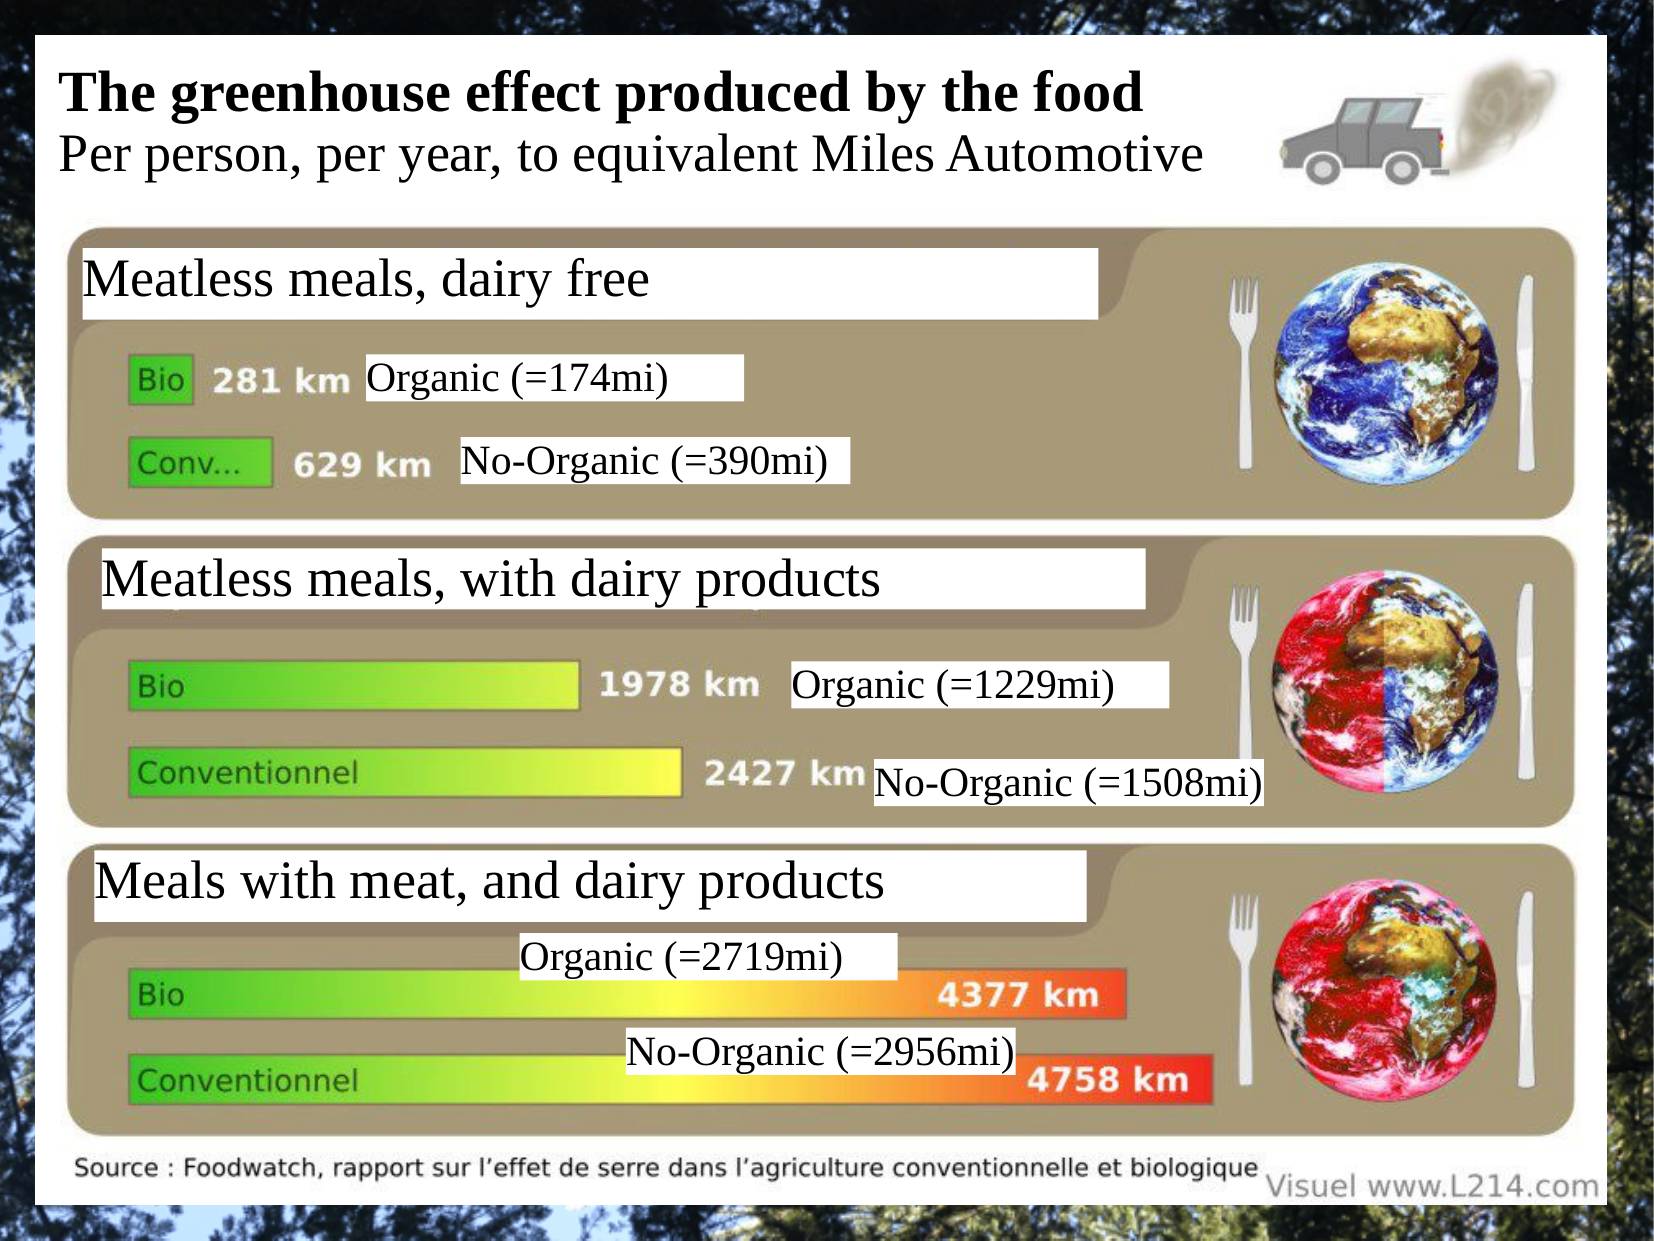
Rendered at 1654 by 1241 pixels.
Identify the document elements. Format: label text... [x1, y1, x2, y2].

list Organic (=174mi) [366, 354, 745, 402]
list Meatless meals, dairy free [82, 248, 1099, 320]
list Meals with meat, and dairy products [94, 850, 1087, 922]
list No-Organic (=1508mi) [874, 759, 1264, 807]
list Organic (=1229mi) [791, 661, 1170, 709]
picture [0, 0, 1654, 1241]
list Meatless meals, with dairy products [101, 548, 1146, 610]
list The greenhouse effect produced by the food Per person, per year, to equivalent Miles Automotive [59, 59, 1229, 201]
list No-Organic (=2956mi) [625, 1027, 1016, 1075]
list Organic (=2719mi) [519, 933, 898, 981]
list No-Organic (=390mi) [460, 437, 851, 485]
